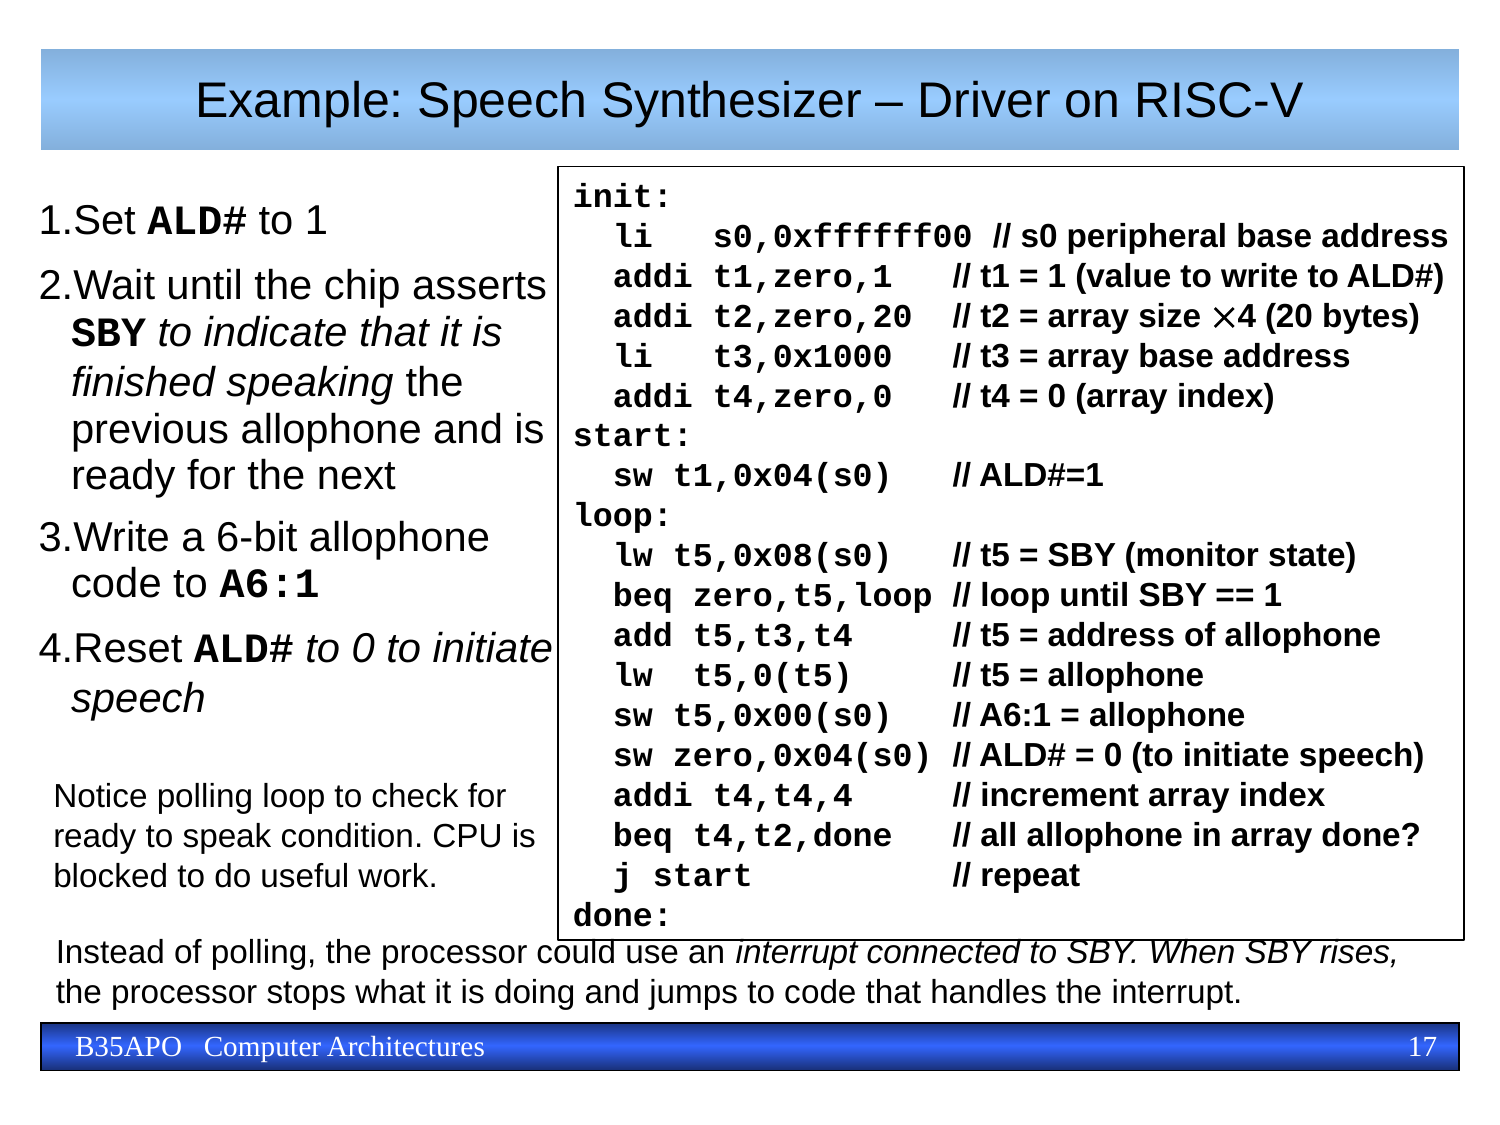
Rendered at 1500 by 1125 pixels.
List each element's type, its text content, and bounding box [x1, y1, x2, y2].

title Example: Speech Synthesizer – Driver on RISC-V [41, 49, 1459, 150]
text_box init: li s0,0xffffff00 // s0 peripheral base address addi t1,zero,1 // t1 = 1 (value to write to ALD#) addi t2,zero,20 // t2 = array size ×4 (20 bytes) li t3,0x1000 // t3 = array base address addi t4,zero,0 // t4 = 0 (array index) start: sw t1,0x04(s0) // ALD#=1 loop: lw t5,0x08(s0) // t5 = SBY (monitor state) beq zero,t5,loop // loop until SBY == 1 add t5,t3,t4 // t5 = address of allophone lw t5,0(t5) // t5 = allophone sw t5,0x00(s0) // A6:1 = allophone sw zero,0x04(s0) // ALD# = 0 (to initiate speech) addi t4,t4,4 // increment array index beq t4,t2,done // all allophone in array done? j start // repeat done: [558, 166, 1465, 941]
text_box Notice polling loop to check for ready to speak condition. CPU is blocked to do useful work. [38, 766, 555, 902]
text_box Instead of polling, the processor could use an interrupt connected to SBY. When SBY rises, the processor stops what it is doing and jumps to code that handles the interrupt. [41, 923, 1436, 1018]
list Set ALD# to 1 Wait until the chip asserts SBY to indicate that it is finished speaking the previous allophone and is ready for the next Write a 6-bit allophone code to A6:1 Reset ALD# to 0 to initiate speech [38, 196, 558, 868]
